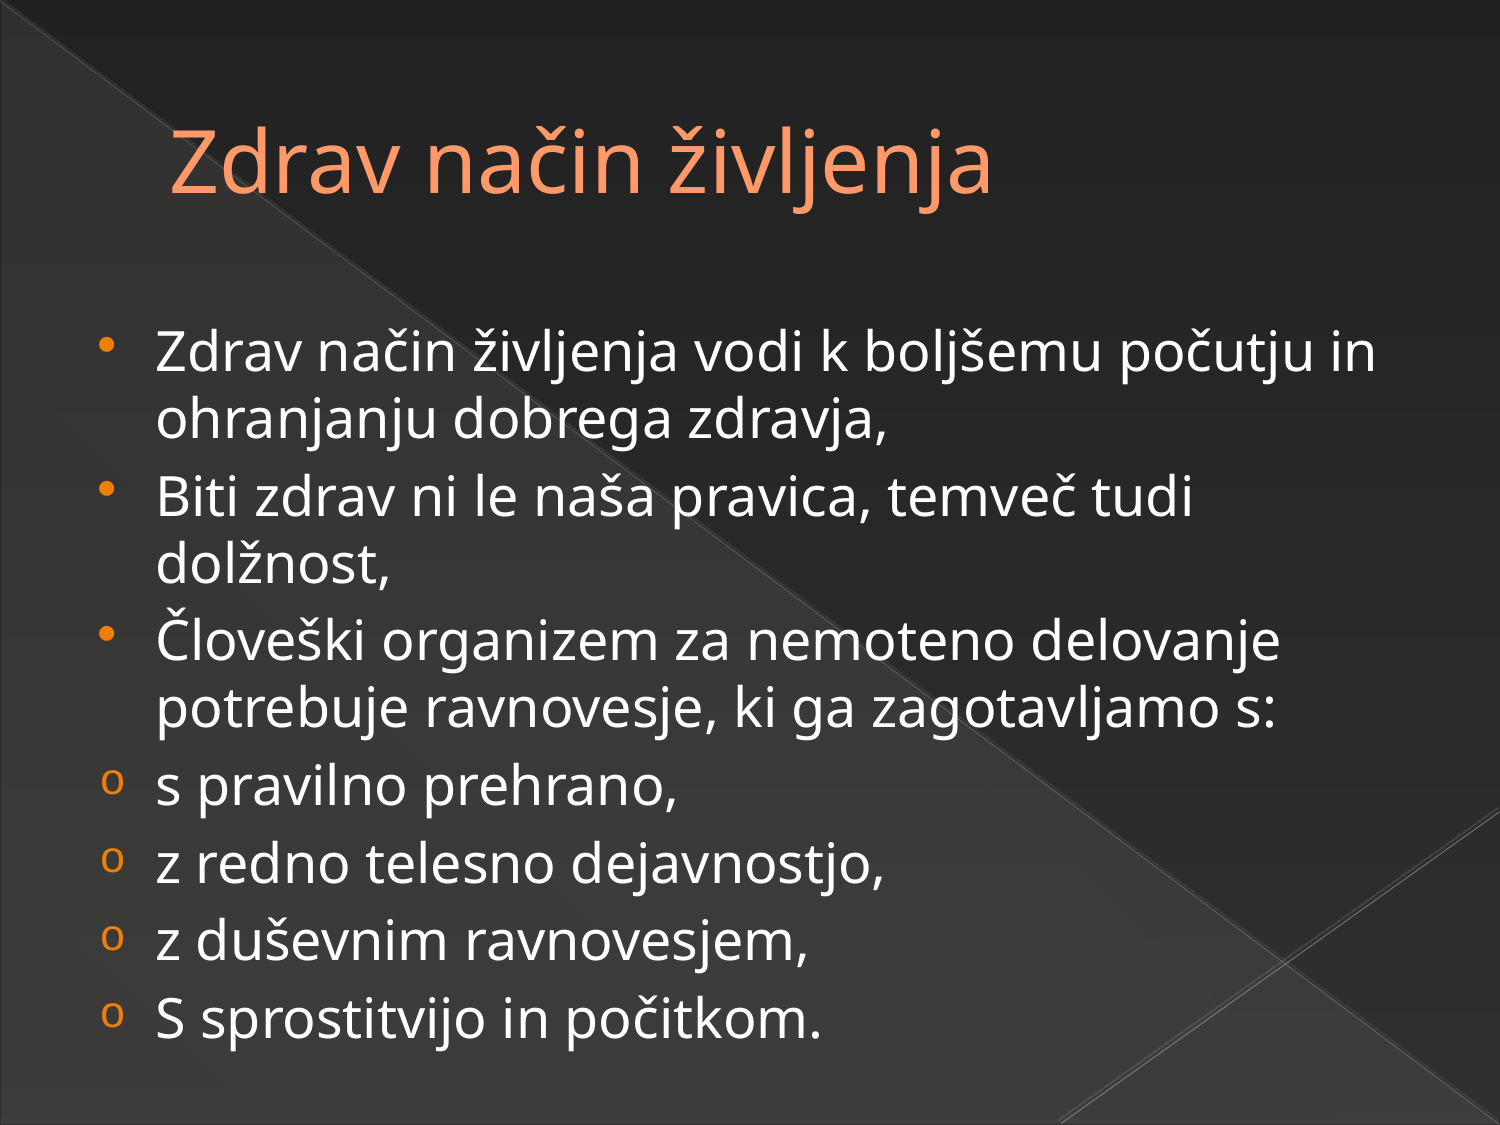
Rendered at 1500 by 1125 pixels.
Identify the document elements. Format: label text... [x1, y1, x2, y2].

list Zdrav način življenja vodi k boljšemu počutju in ohranjanju dobrega zdravja, Biti zdrav ni le naša pravica, temveč tudi dolžnost, Človeški organizem za nemoteno delovanje potrebuje ravnovesje, ki ga zagotavljamo s: s pravilno prehrano, z redno telesno dejavnostjo, z duševnim ravnovesjem, S sprostitvijo in počitkom. [75, 308, 1425, 1059]
title Zdrav način življenja [75, 43, 1425, 274]
